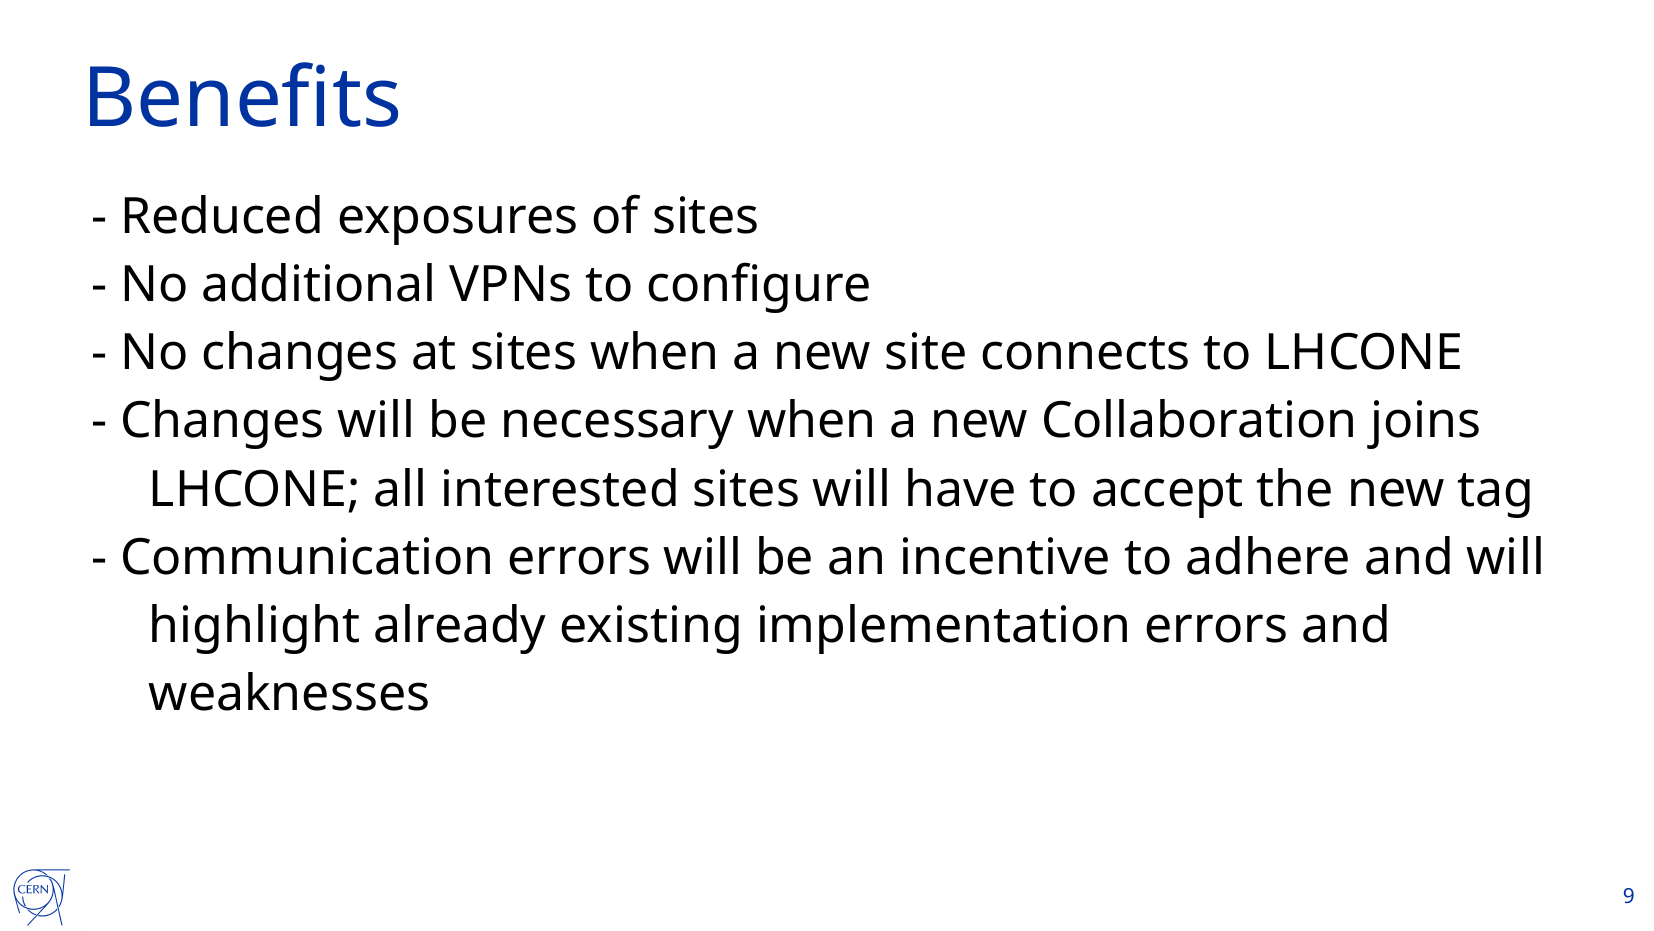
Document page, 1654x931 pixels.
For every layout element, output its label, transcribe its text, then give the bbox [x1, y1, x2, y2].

picture [0, 850, 76, 931]
text_box - Reduced exposures of sites - No additional VPNs to configure - No changes at sites when a new site connects to LHCONE - Changes will be necessary when a new Collaboration joins LHCONE; all interested sites will have to accept the new tag - Communication errors will be an incentive to adhere and will highlight already existing implementation errors and weaknesses [76, 172, 1601, 931]
title Benefits [82, 37, 1571, 189]
